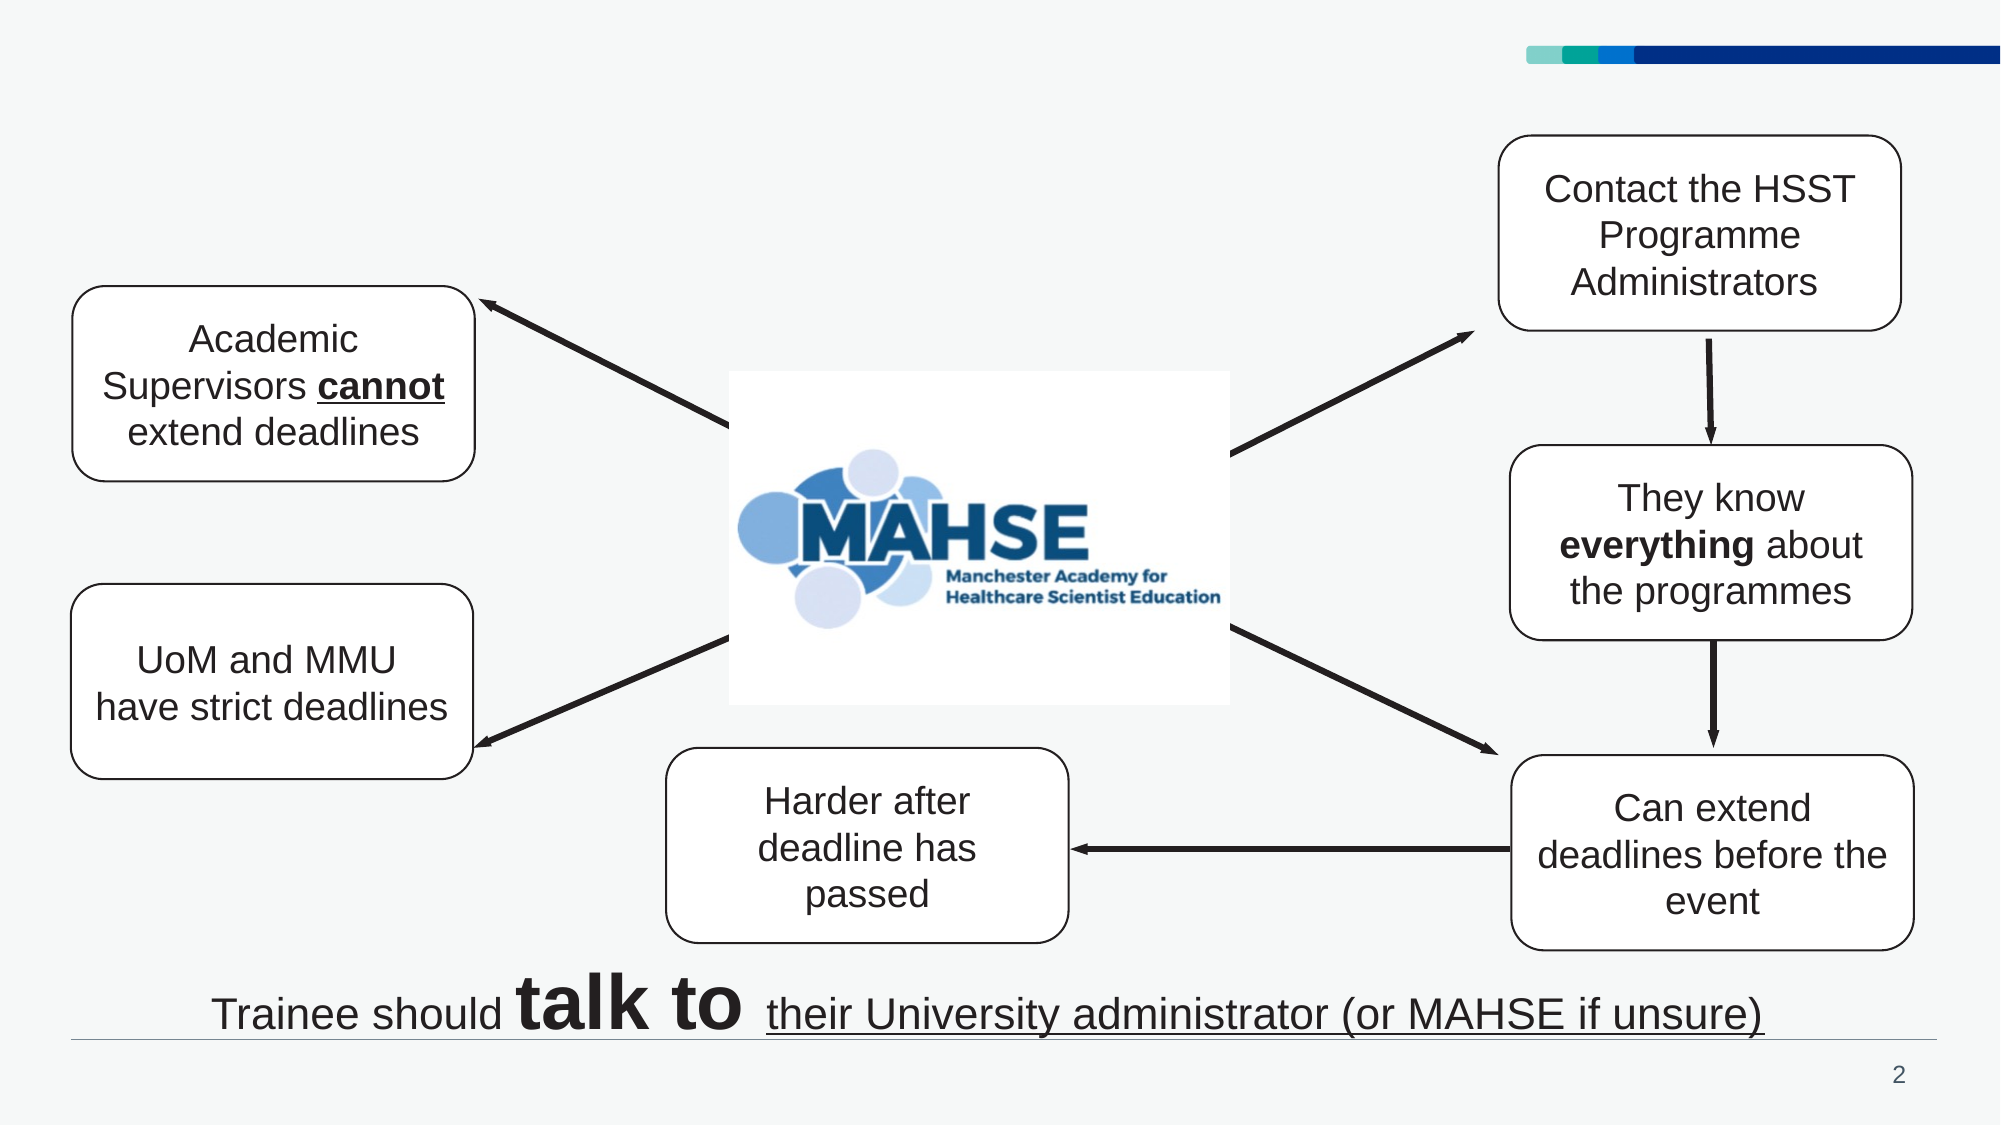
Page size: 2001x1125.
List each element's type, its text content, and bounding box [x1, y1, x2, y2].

text_box Can extend deadlines before the event [1511, 755, 1914, 951]
text_box Contact the HSST Programme Administrators [1498, 135, 1902, 331]
text_box They know everything about the programmes [1509, 445, 1913, 641]
picture [729, 371, 1230, 705]
text_box Trainee should talk to their University administrator (or MAHSE if unsure) [195, 944, 1869, 1055]
text_box Academic Supervisors cannot extend deadlines [72, 286, 475, 482]
title If in doubt [70, 70, 1942, 213]
text_box UoM and MMU have strict deadlines [70, 583, 474, 780]
text_box Harder after deadline has passed [666, 747, 1069, 944]
